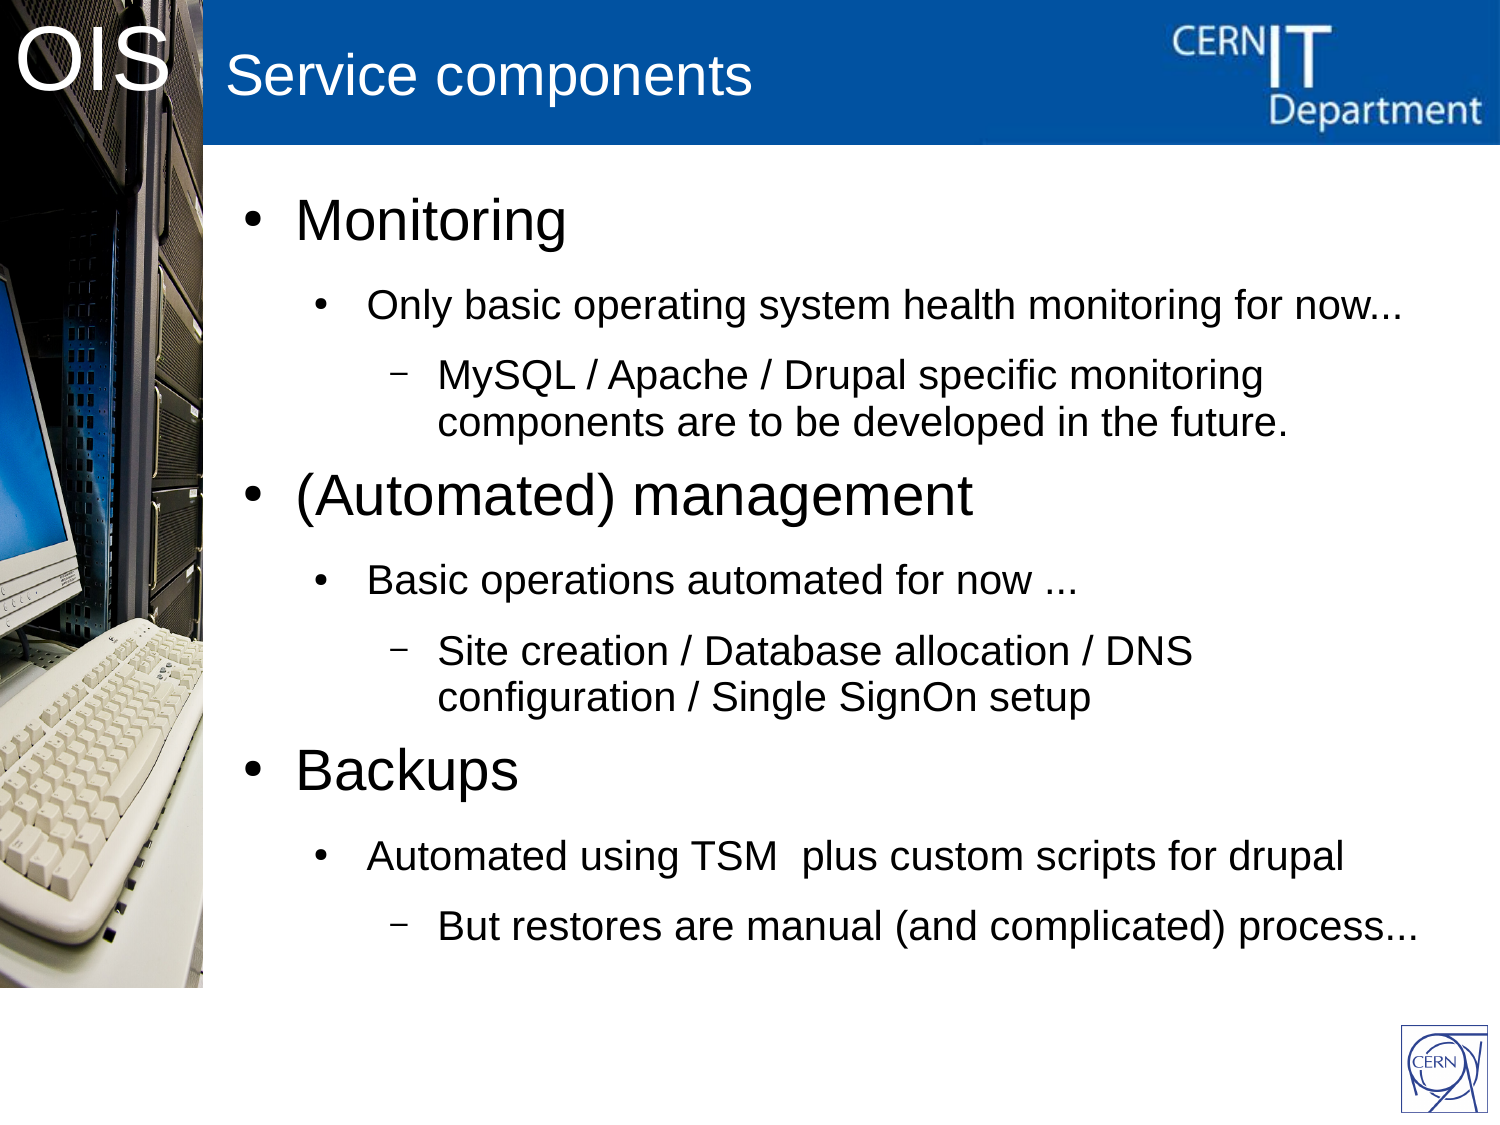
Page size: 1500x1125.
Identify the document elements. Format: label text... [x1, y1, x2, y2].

list Monitoring Only basic operating system health monitoring for now... MySQL / Apache / Drupal specific monitoring components are to be developed in the future. (Automated) management Basic operations automated for now ... Site creation / Database allocation / DNS configuration / Single SignOn setup Backups Automated using TSM plus custom scripts for drupal But restores are manual (and complicated) process... [225, 187, 1463, 998]
title Service components [225, 7, 1238, 143]
picture [0, 0, 1500, 988]
picture [1401, 1025, 1488, 1113]
